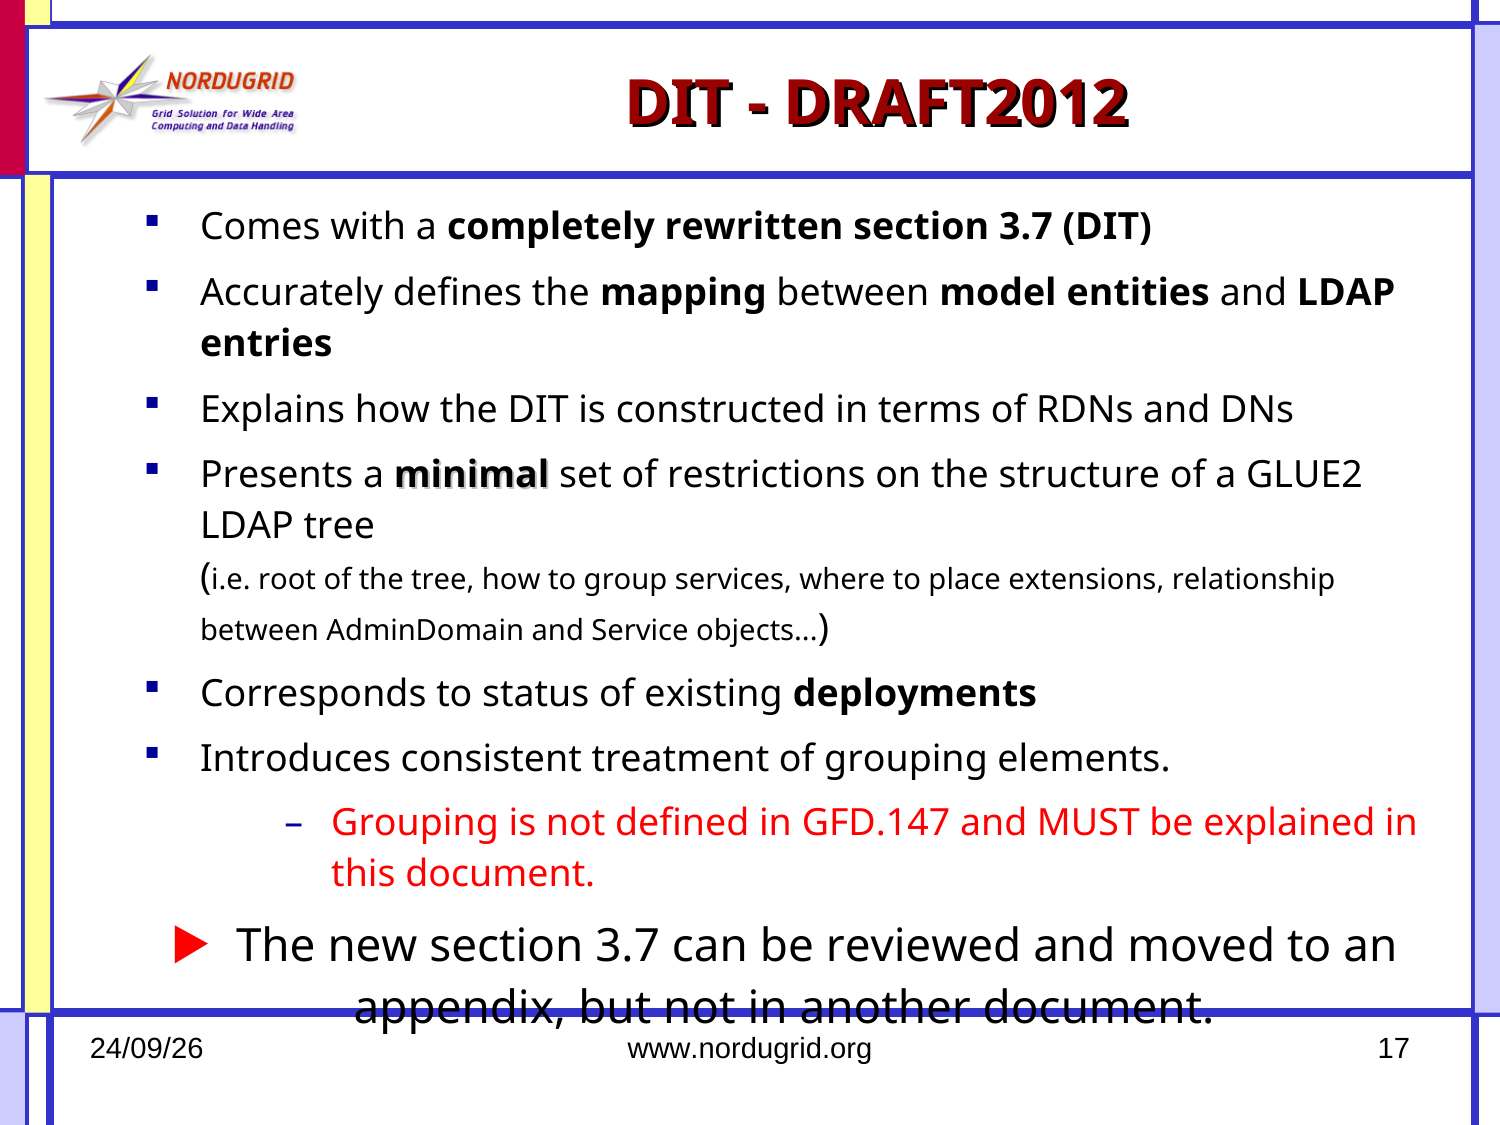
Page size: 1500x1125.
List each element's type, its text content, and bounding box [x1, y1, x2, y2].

picture [40, 49, 301, 148]
title DIT - DRAFT2012 [324, 17, 1428, 183]
list Comes with a completely rewritten section 3.7 (DIT) Accurately defines the mapping between model entities and LDAP entries Explains how the DIT is constructed in terms of RDNs and DNs Presents a minimal set of restrictions on the structure of a GLUE2 LDAP tree (i.e. root of the tree, how to group services, where to place extensions, relationship between AdminDomain and Service objects...) Corresponds to status of existing deployments Introduces consistent treatment of grouping elements. Grouping is not defined in GFD.147 and MUST be explained in this document. ▶ The new section 3.7 can be reviewed and moved to an appendix, but not in another document. [87, 200, 1426, 933]
